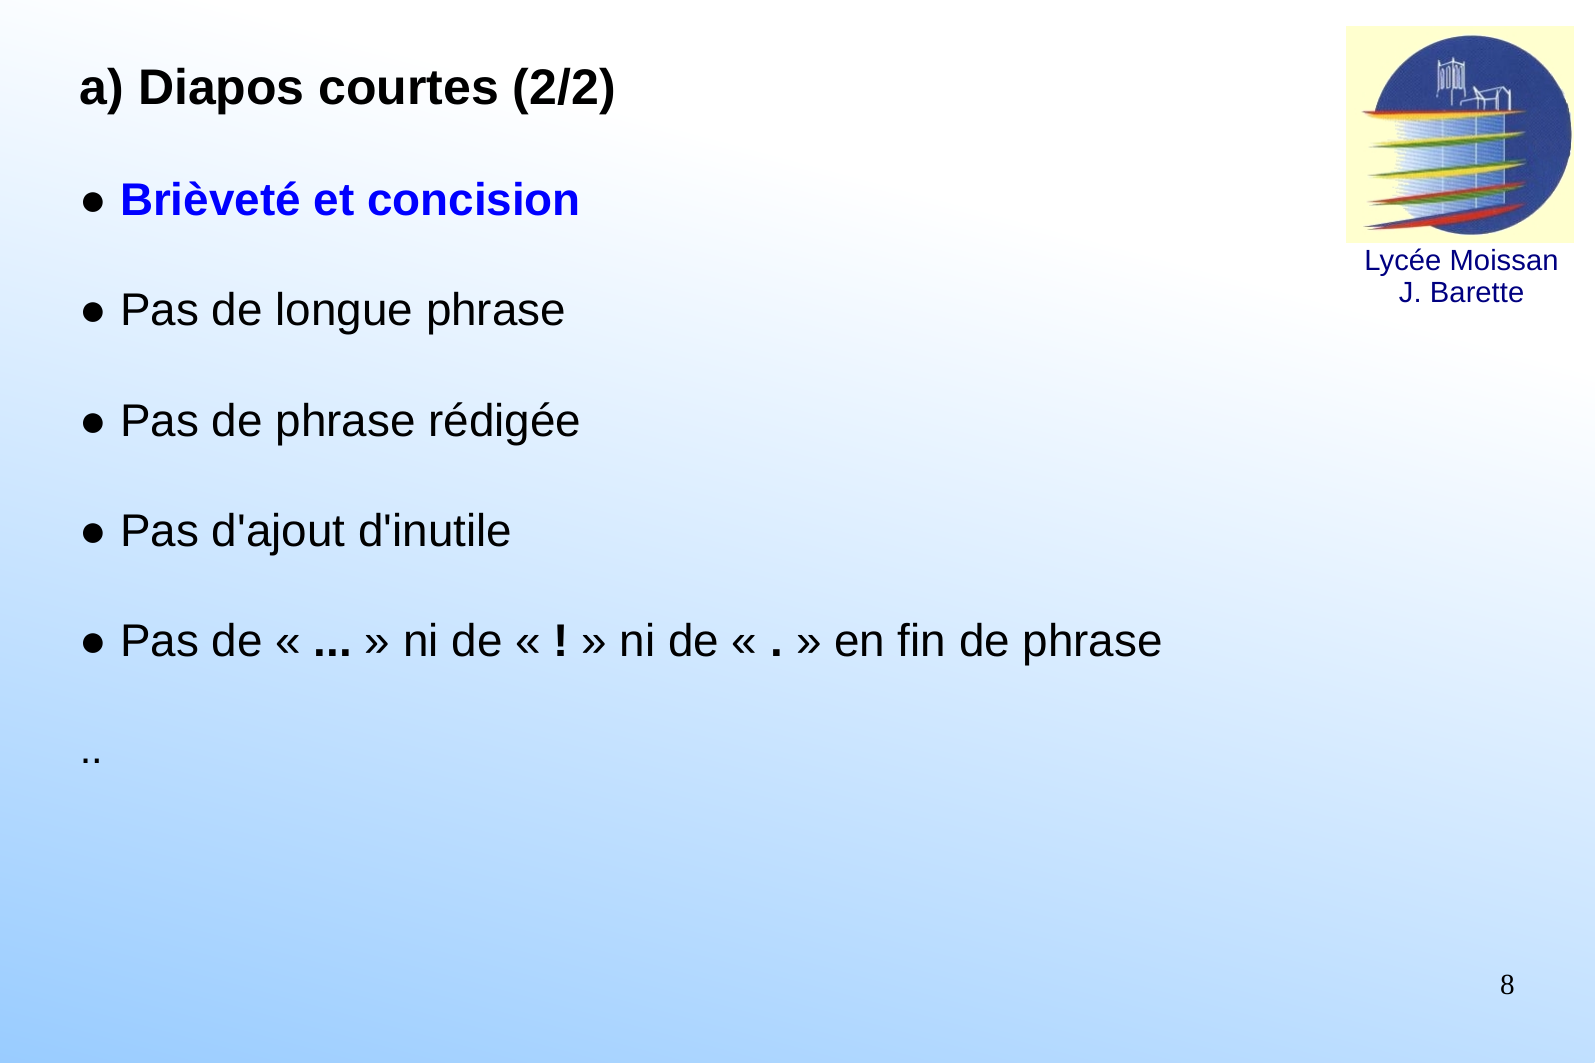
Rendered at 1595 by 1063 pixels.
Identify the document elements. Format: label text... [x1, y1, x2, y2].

text_box Lycée Moissan J. Barette [1328, 236, 1595, 325]
picture [1346, 26, 1574, 236]
list a) Diapos courtes (2/2) ● Brièveté et concision ● Pas de longue phrase ● Pas de phrase rédigée ● Pas d'ajout d'inutile ● Pas de « ... » ni de « ! » ni de « . » en fin de phrase .. [79, 59, 1515, 1034]
